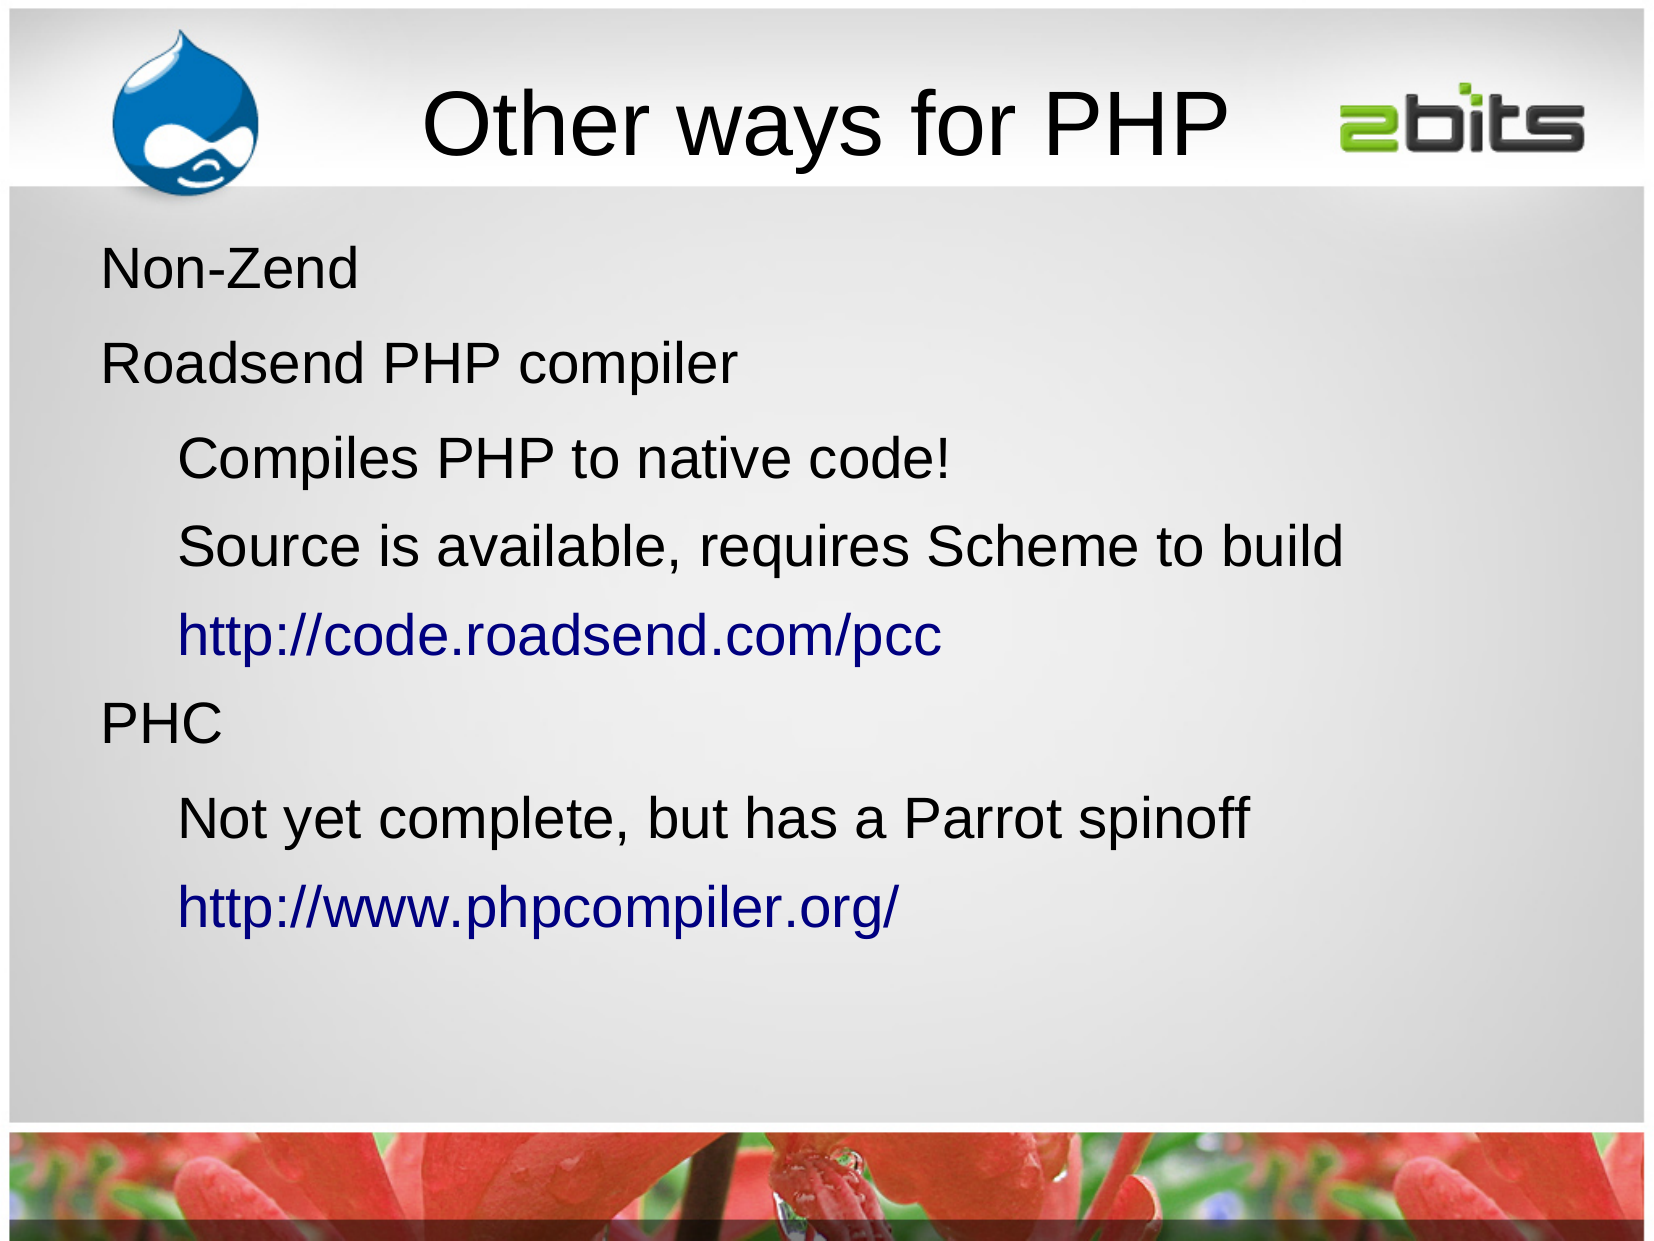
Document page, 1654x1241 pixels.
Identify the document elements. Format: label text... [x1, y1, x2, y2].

title Other ways for PHP [82, 27, 1571, 220]
picture [0, 0, 1654, 1241]
list Non-Zend Roadsend PHP compiler Compiles PHP to native code! Source is available, requires Scheme to build http://code.roadsend.com/pcc PHC Not yet complete, but has a Parrot spinoff http://www.phpcompiler.org/ [82, 236, 1571, 1142]
